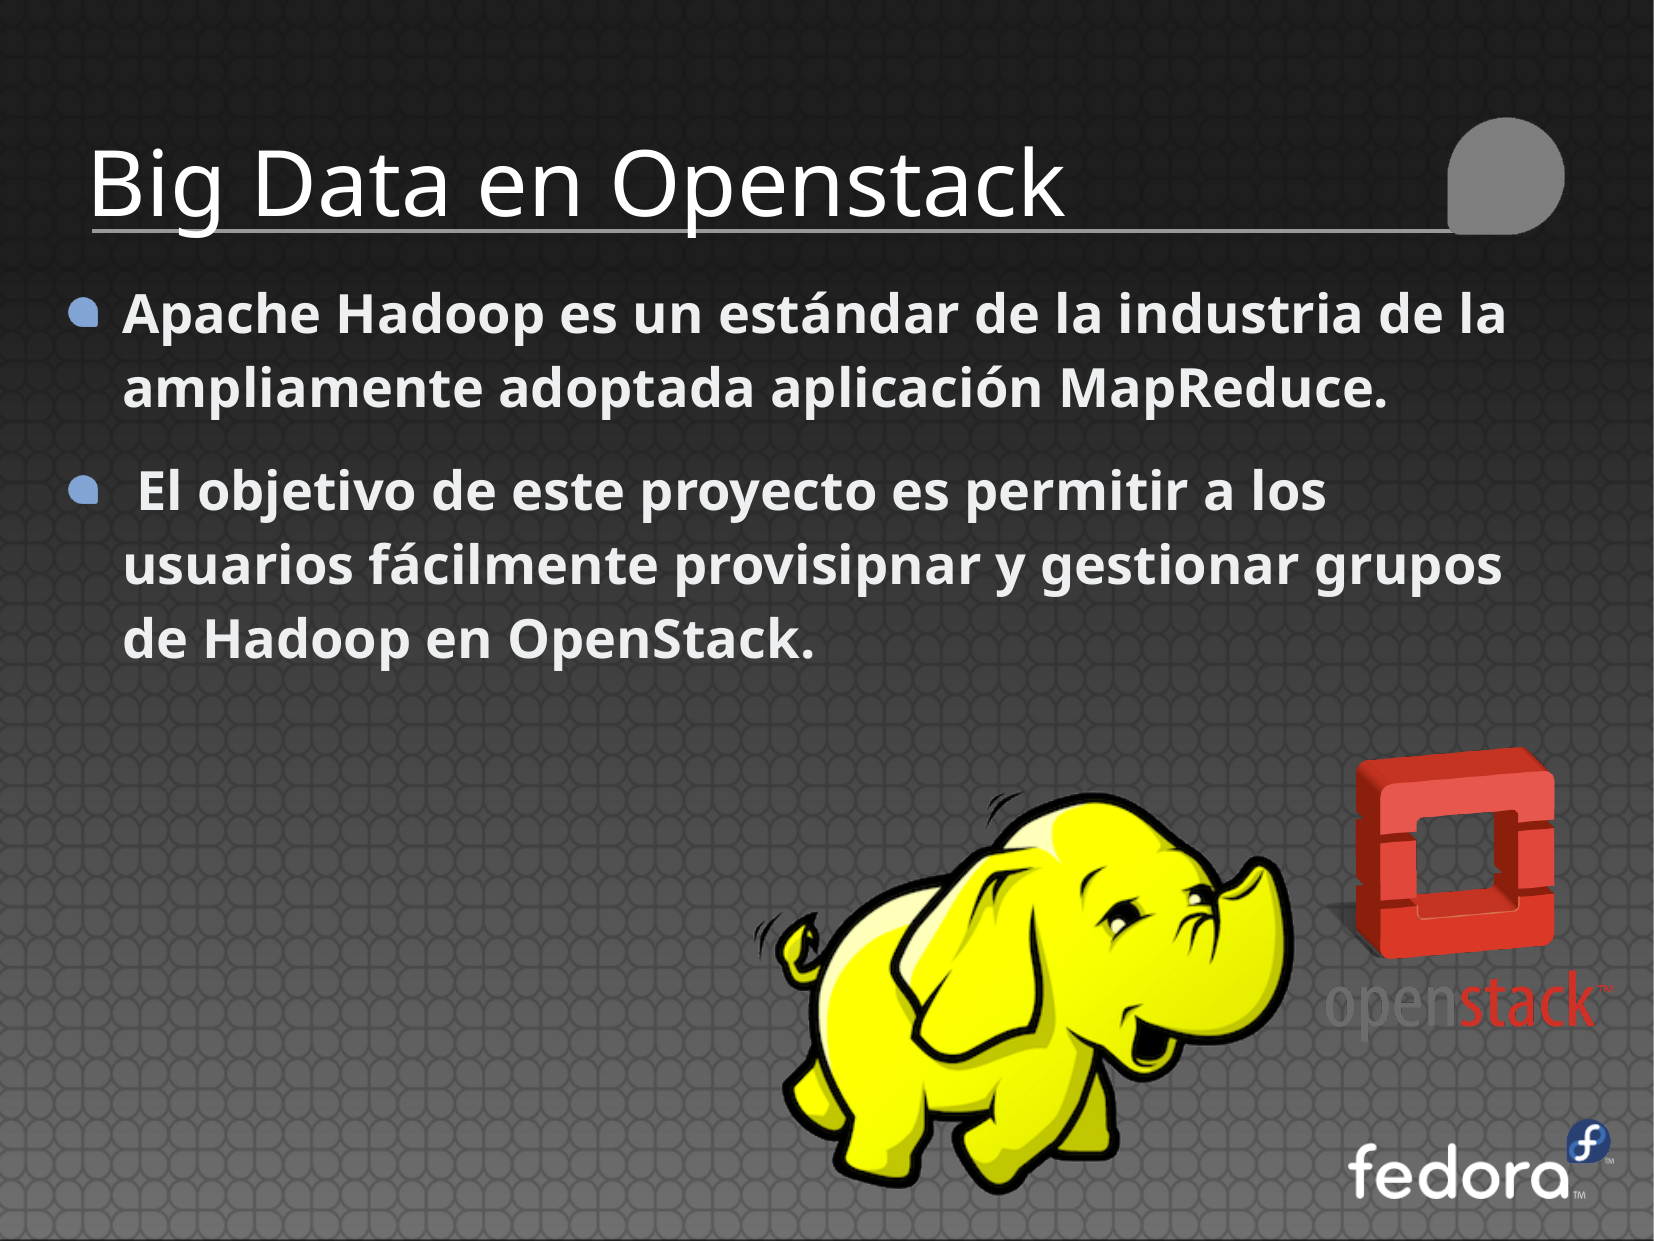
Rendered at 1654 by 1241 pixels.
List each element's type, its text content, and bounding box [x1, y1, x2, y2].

list Apache Hadoop es un estándar de la industria de la ampliamente adoptada aplicación MapReduce. El objetivo de este proyecto es permitir a los usuarios fácilmente provisipnar y gestionar grupos de Hadoop en OpenStack. [51, 275, 1540, 1079]
title Big Data en Openstack [86, 112, 1576, 249]
picture [0, 0, 1654, 1241]
